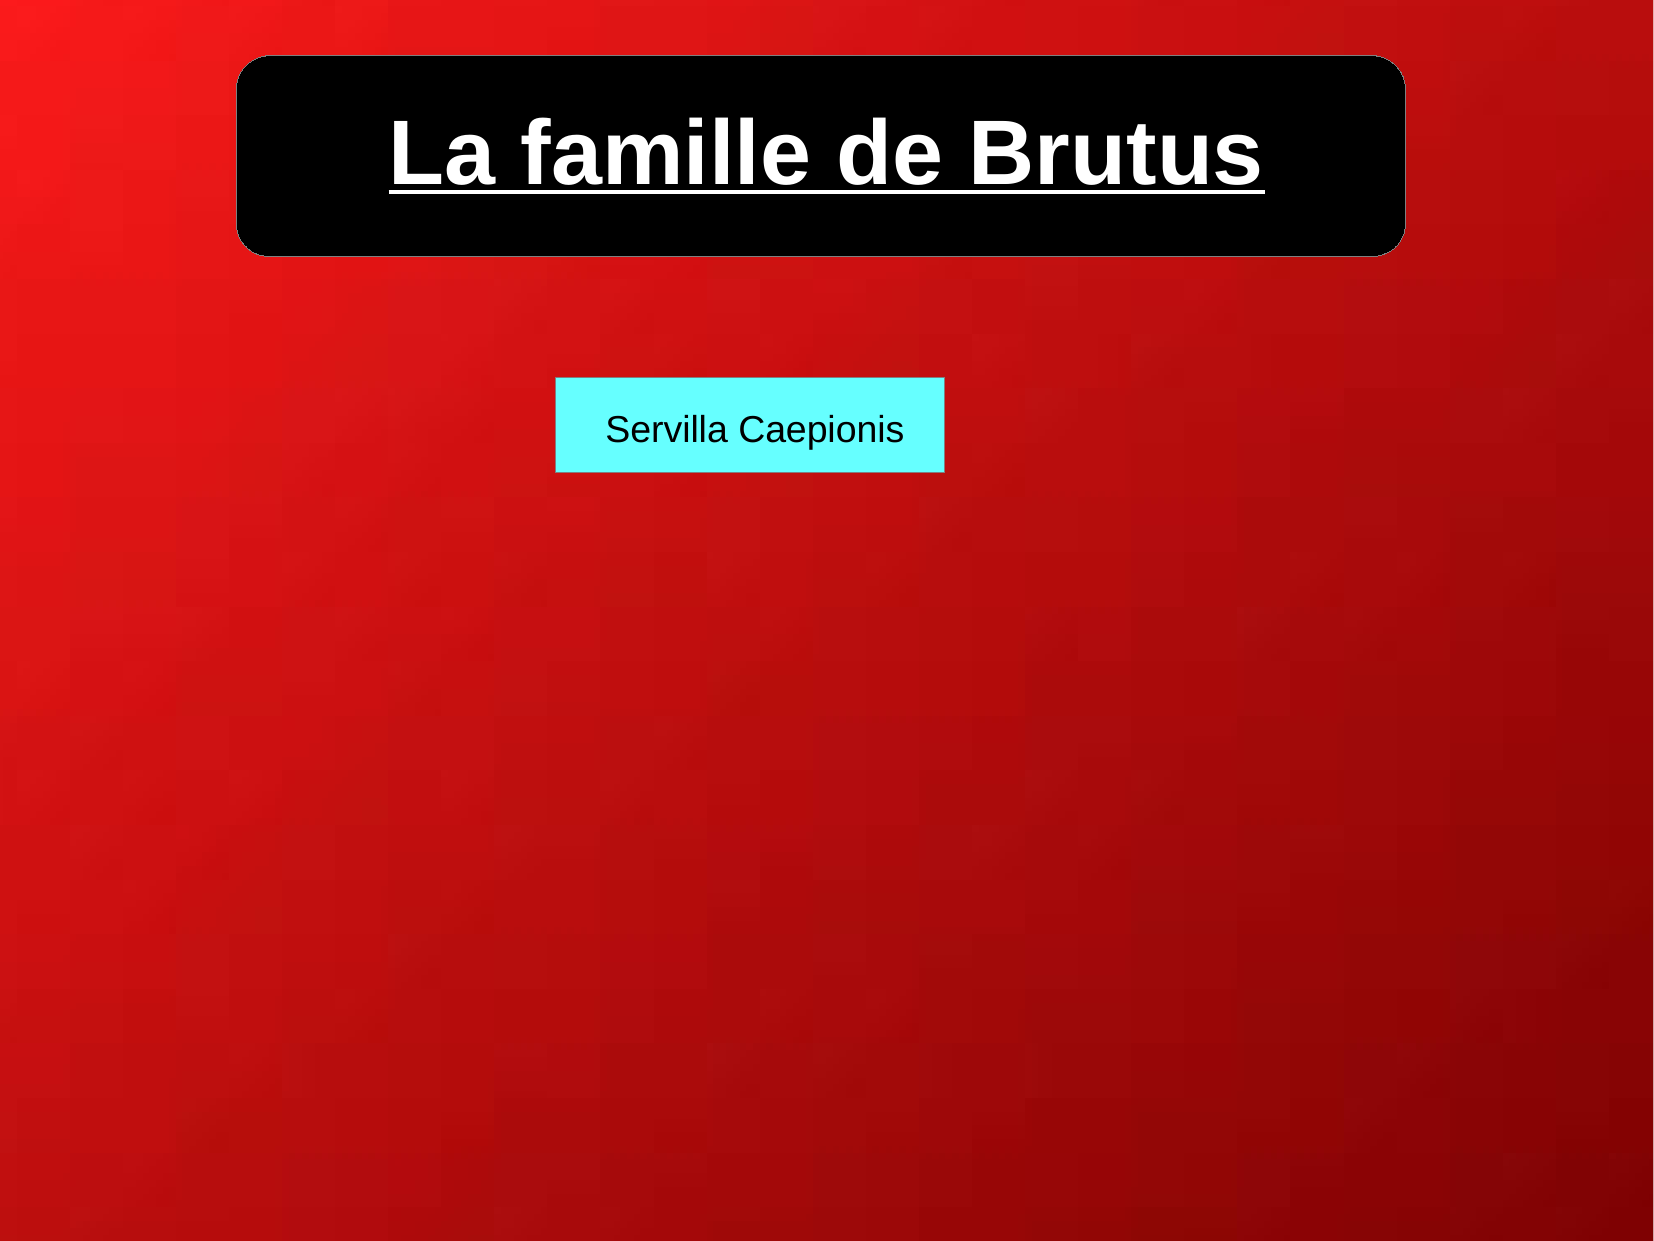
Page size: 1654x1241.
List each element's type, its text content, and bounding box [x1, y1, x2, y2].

text_box [555, 377, 945, 473]
picture [0, 0, 1654, 1241]
text_box Servilla Caepionis [590, 401, 934, 459]
title La famille de Brutus [82, 49, 1571, 257]
